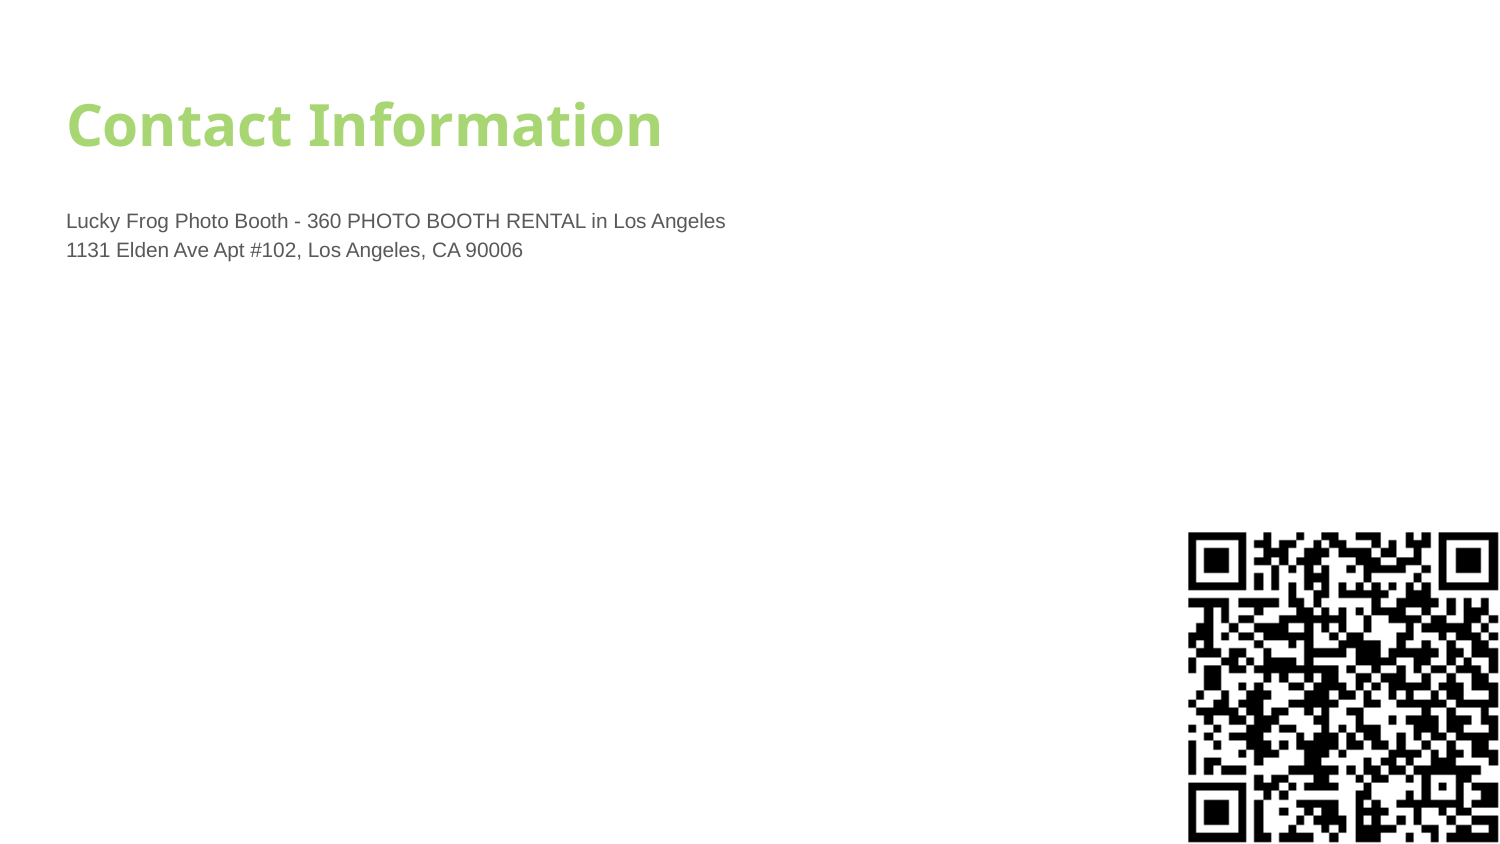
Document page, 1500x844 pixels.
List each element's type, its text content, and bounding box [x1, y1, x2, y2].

list Lucky Frog Photo Booth - 360 PHOTO BOOTH RENTAL in Los Angeles 1131 Elden Ave Apt #102, Los Angeles, CA 90006 [51, 189, 1449, 750]
picture [1187, 531, 1500, 844]
title Contact Information [51, 72, 1449, 167]
